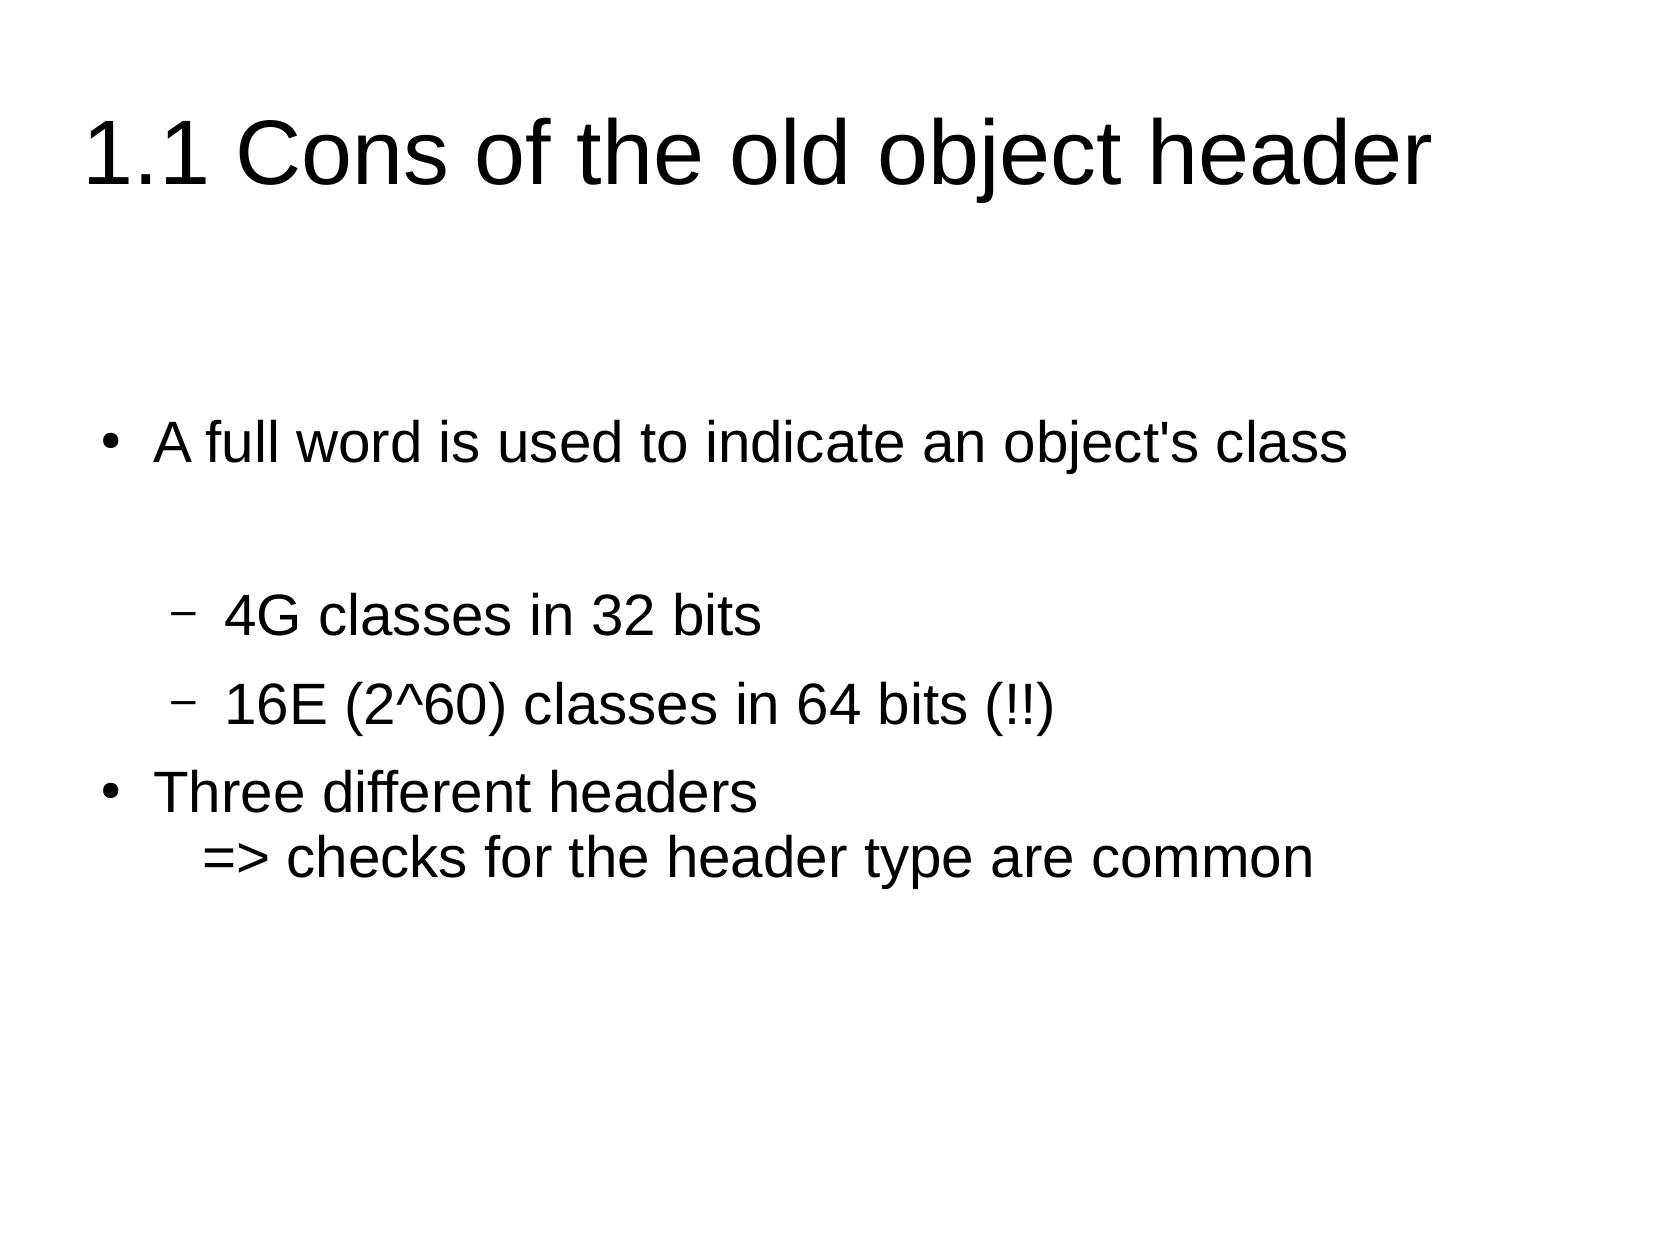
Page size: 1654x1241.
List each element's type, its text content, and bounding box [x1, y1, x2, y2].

title 1.1 Cons of the old object header [82, 49, 1571, 257]
list A full word is used to indicate an object's class 4G classes in 32 bits 16E (2^60) classes in 64 bits (!!) Three different headers => checks for the header type are common [82, 290, 1571, 1010]
